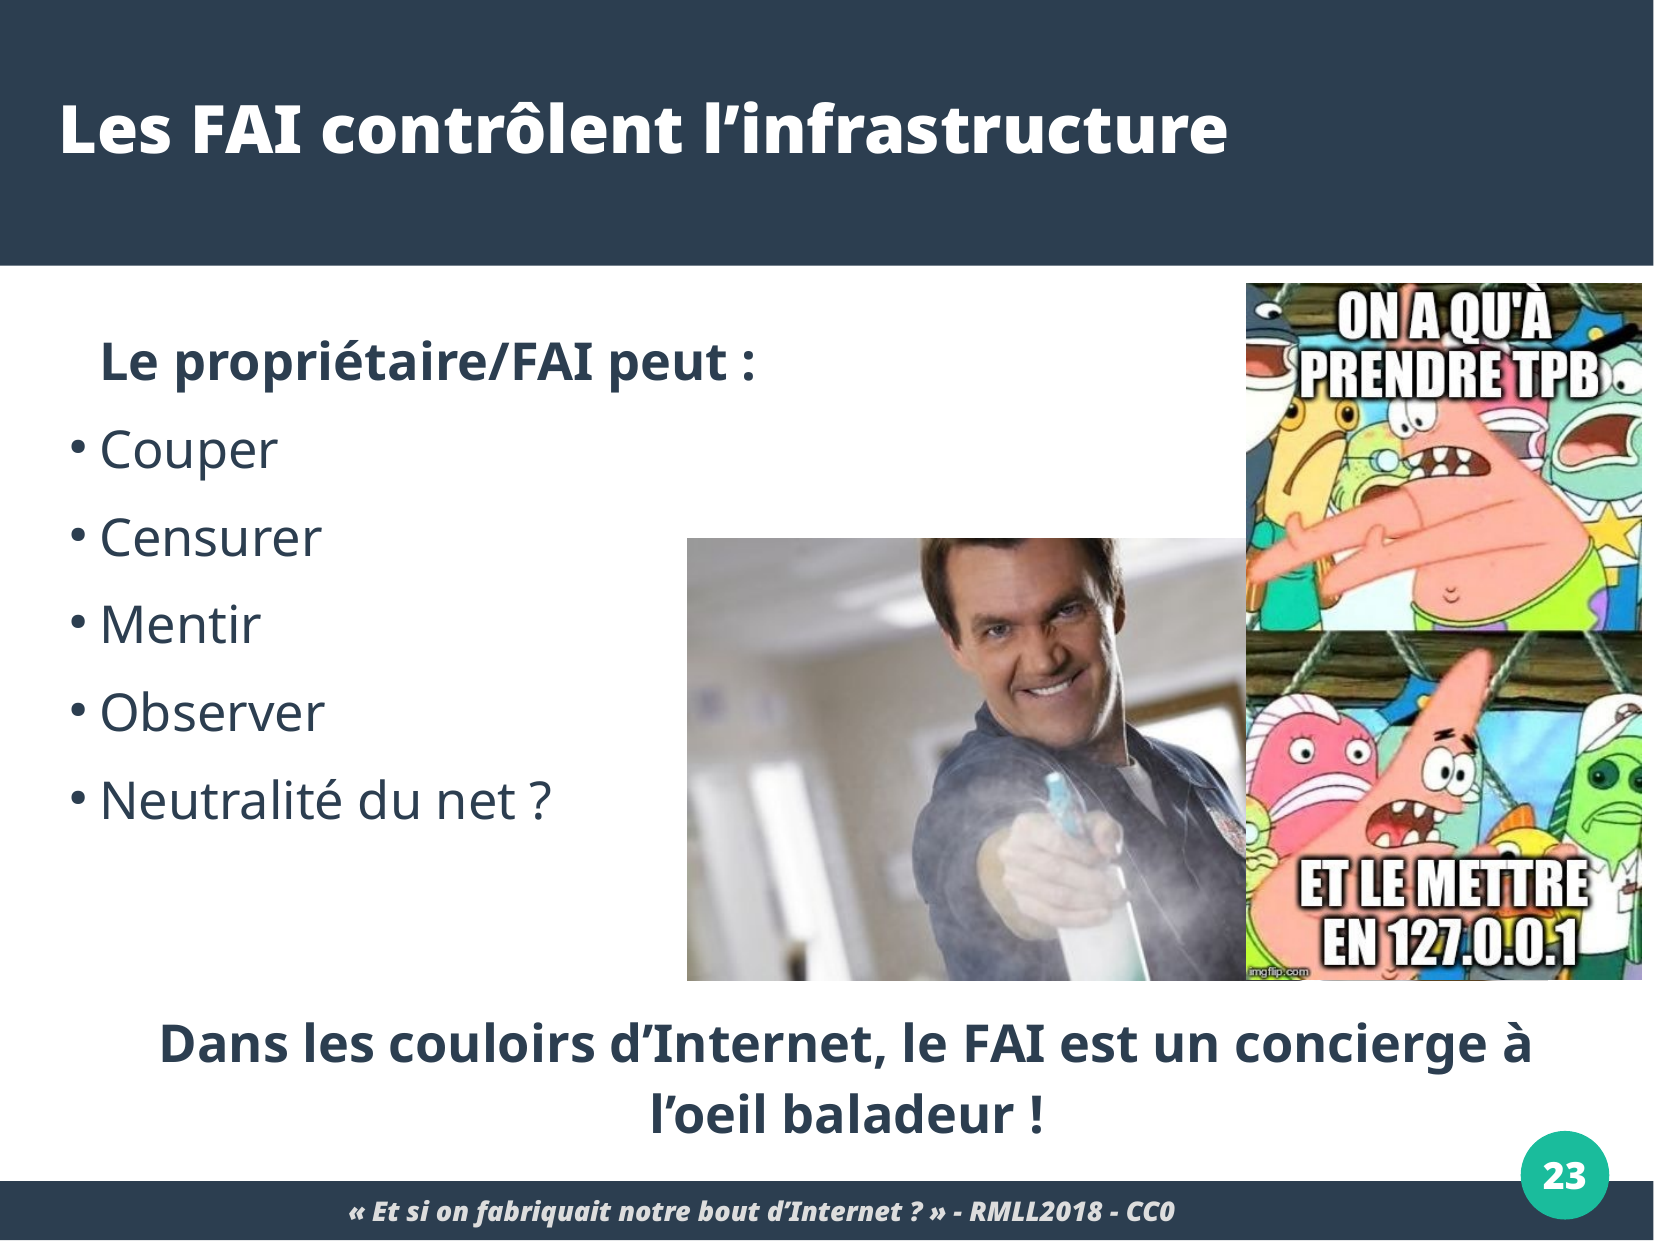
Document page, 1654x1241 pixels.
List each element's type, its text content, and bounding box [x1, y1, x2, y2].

title Les FAI contrôlent l’infrastructure [59, 49, 1595, 207]
picture [687, 283, 1642, 981]
list Le propriétaire/FAI peut : Couper Censurer Mentir Observer Neutralité du net ? Dans les couloirs d’Internet, le FAI est un concierge à l’oeil baladeur ! [59, 324, 1595, 1152]
